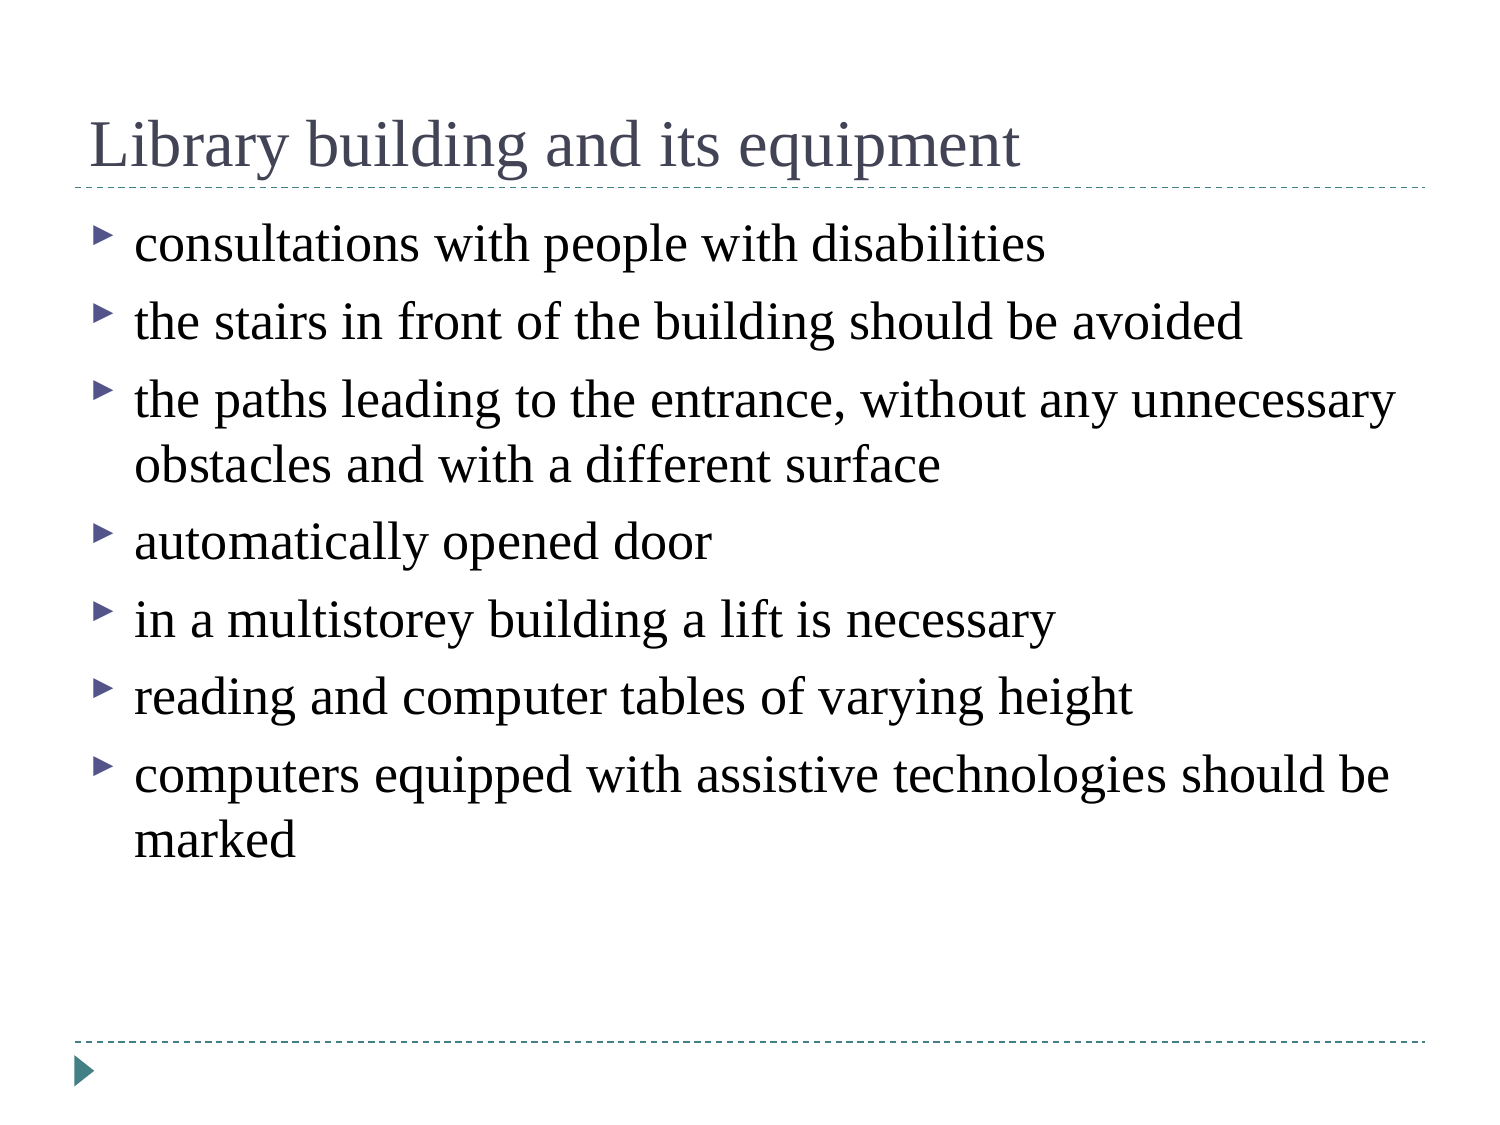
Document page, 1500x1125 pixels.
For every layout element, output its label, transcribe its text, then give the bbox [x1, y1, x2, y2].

title Library building and its equipment [75, 24, 1426, 188]
list consultations with people with disabilities the stairs in front of the building should be avoided the paths leading to the entrance, without any unnecessary obstacles and with a different surface automatically opened door in a multistorey building a lift is necessary reading and computer tables of varying height computers equipped with assistive technologies should be marked [75, 200, 1426, 1010]
